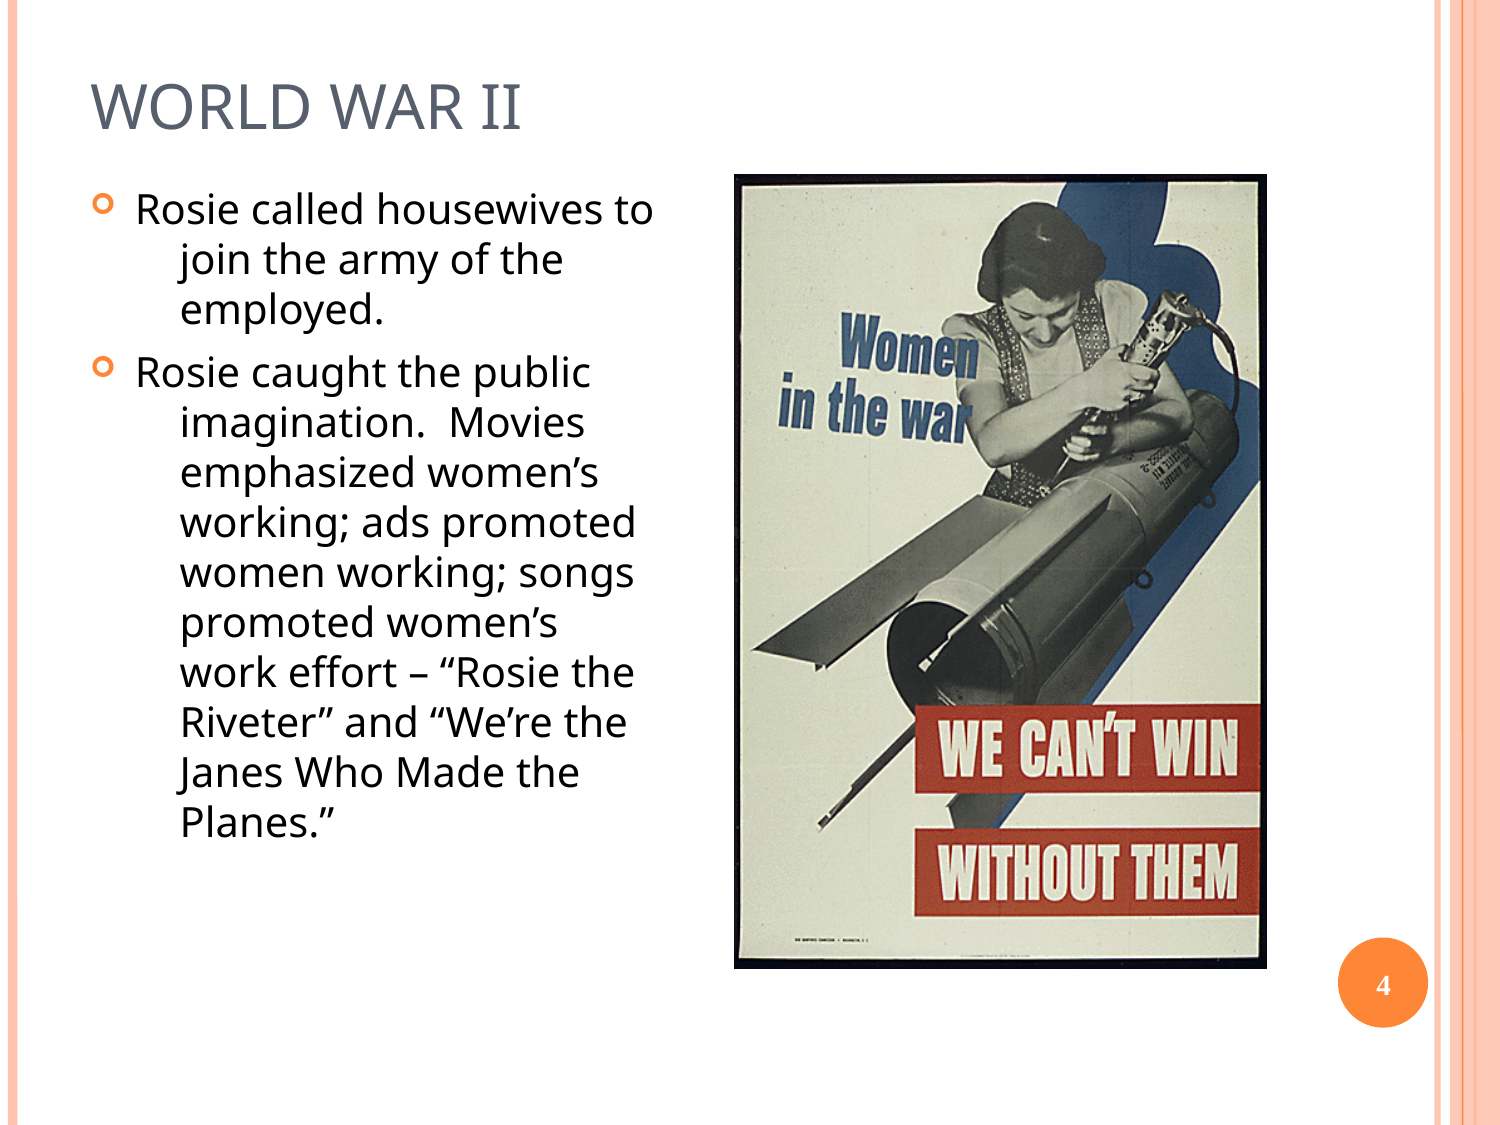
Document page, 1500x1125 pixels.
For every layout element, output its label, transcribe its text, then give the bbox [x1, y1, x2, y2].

list Rosie called housewives to join the army of the employed. Rosie caught the public imagination. Movies emphasized women’s working; ads promoted women working; songs promoted women’s work effort – “Rosie the Riveter” and “We’re the Janes Who Made the Planes.” [75, 174, 676, 1051]
title World War II [75, 45, 1300, 150]
picture [734, 174, 1267, 969]
text_box [1333, 940, 1434, 1027]
